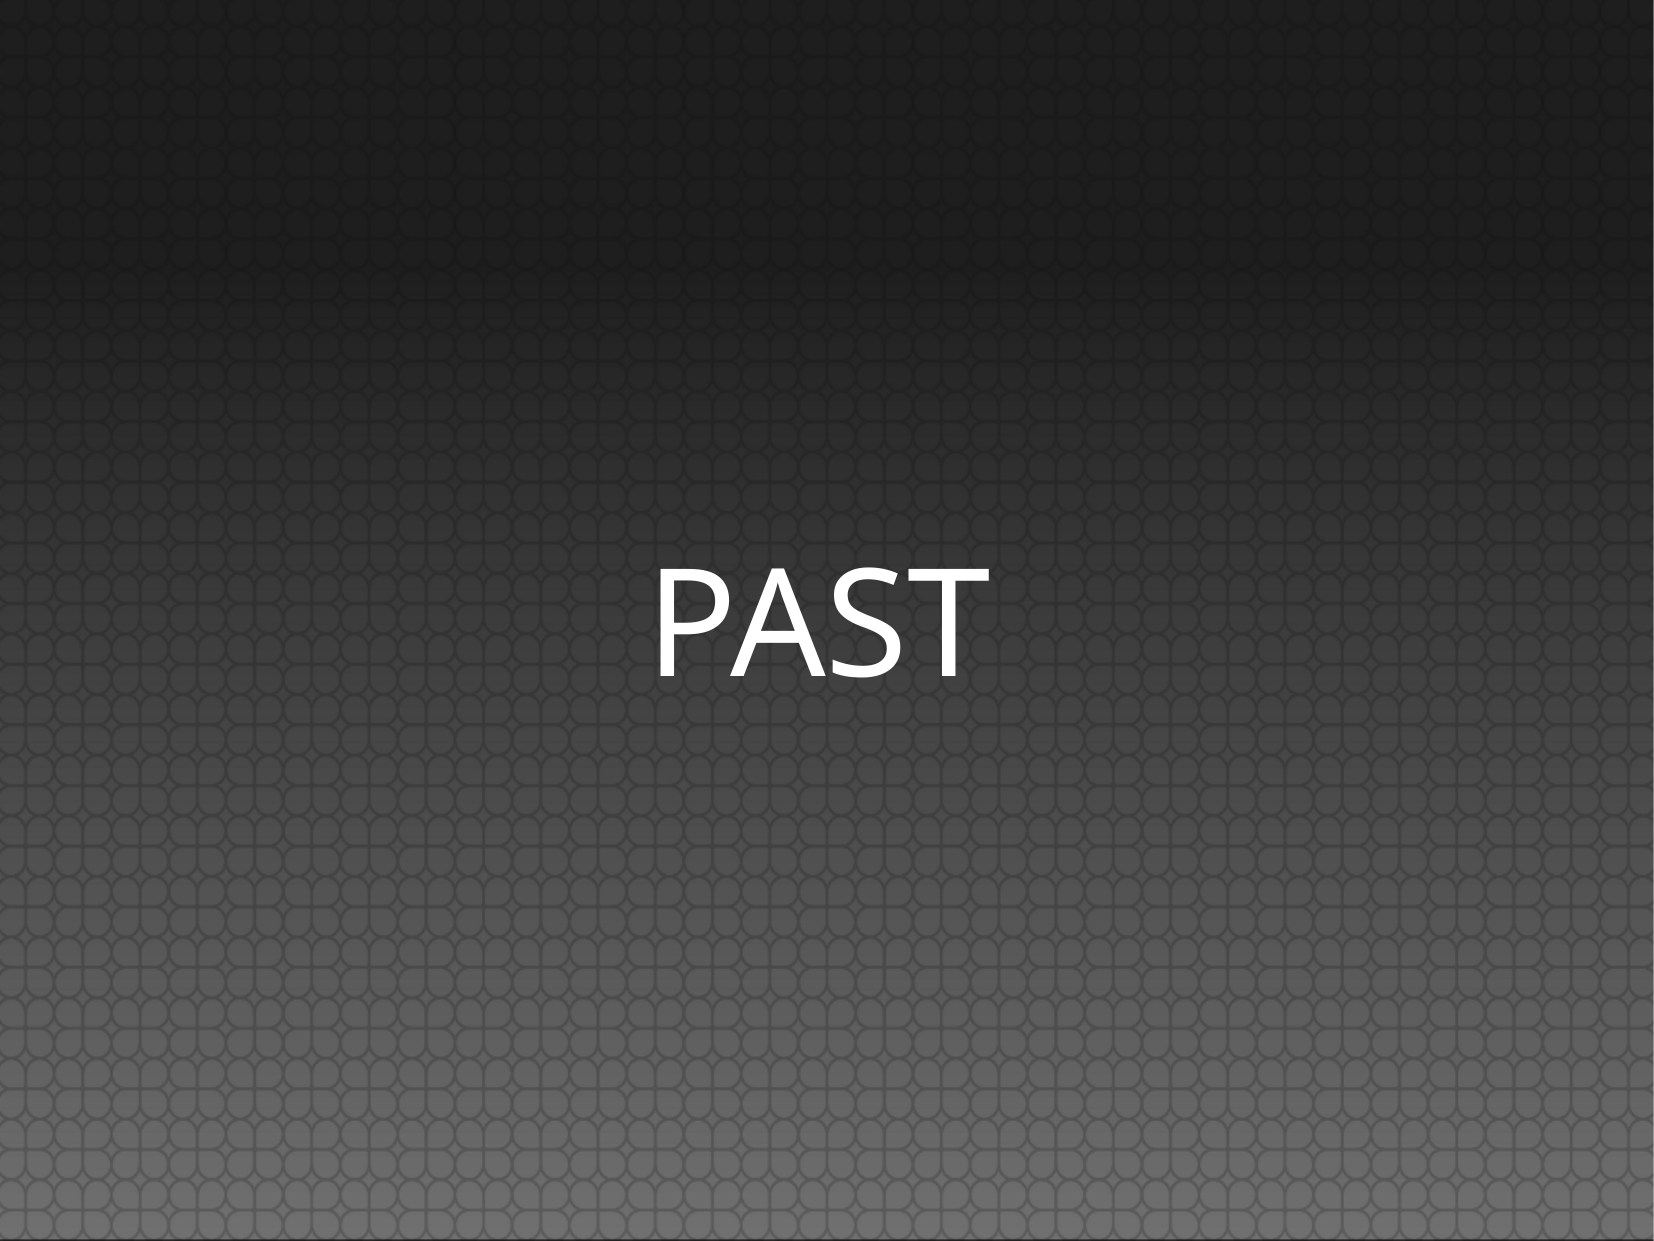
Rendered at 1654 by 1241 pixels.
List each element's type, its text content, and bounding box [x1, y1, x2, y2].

title PAST [75, 525, 1564, 713]
picture [0, 0, 1654, 1241]
